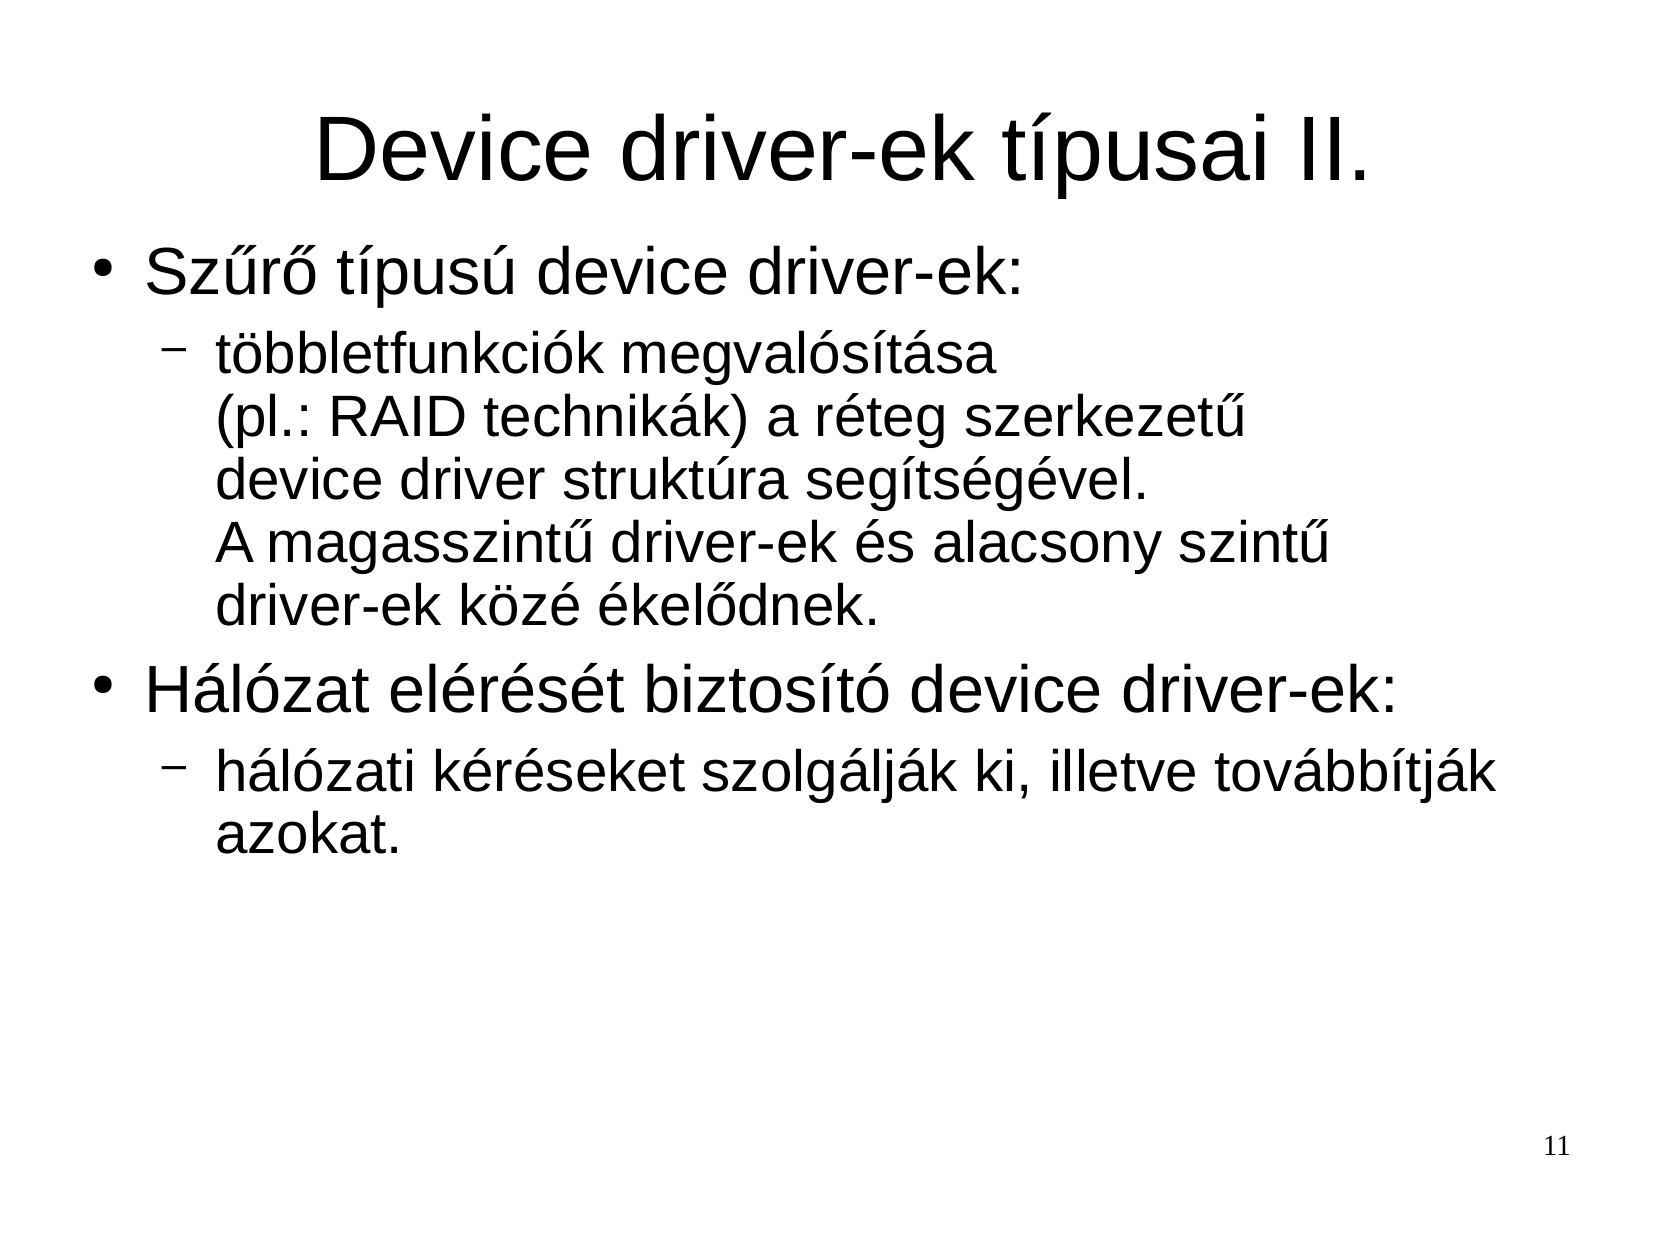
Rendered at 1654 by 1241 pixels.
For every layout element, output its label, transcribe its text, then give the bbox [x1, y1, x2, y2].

list Szűrő típusú device driver-ek: többletfunkciók megvalósítása (pl.: RAID technikák) a réteg szerkezetű device driver struktúra segítségével. A magasszintű driver-ek és alacsony szintű driver-ek közé ékelődnek. Hálózat elérését biztosító device driver-ek: hálózati kéréseket szolgálják ki, illetve továbbítják azokat. [58, 229, 1547, 974]
title Device driver-ek típusai II. [123, 46, 1530, 229]
